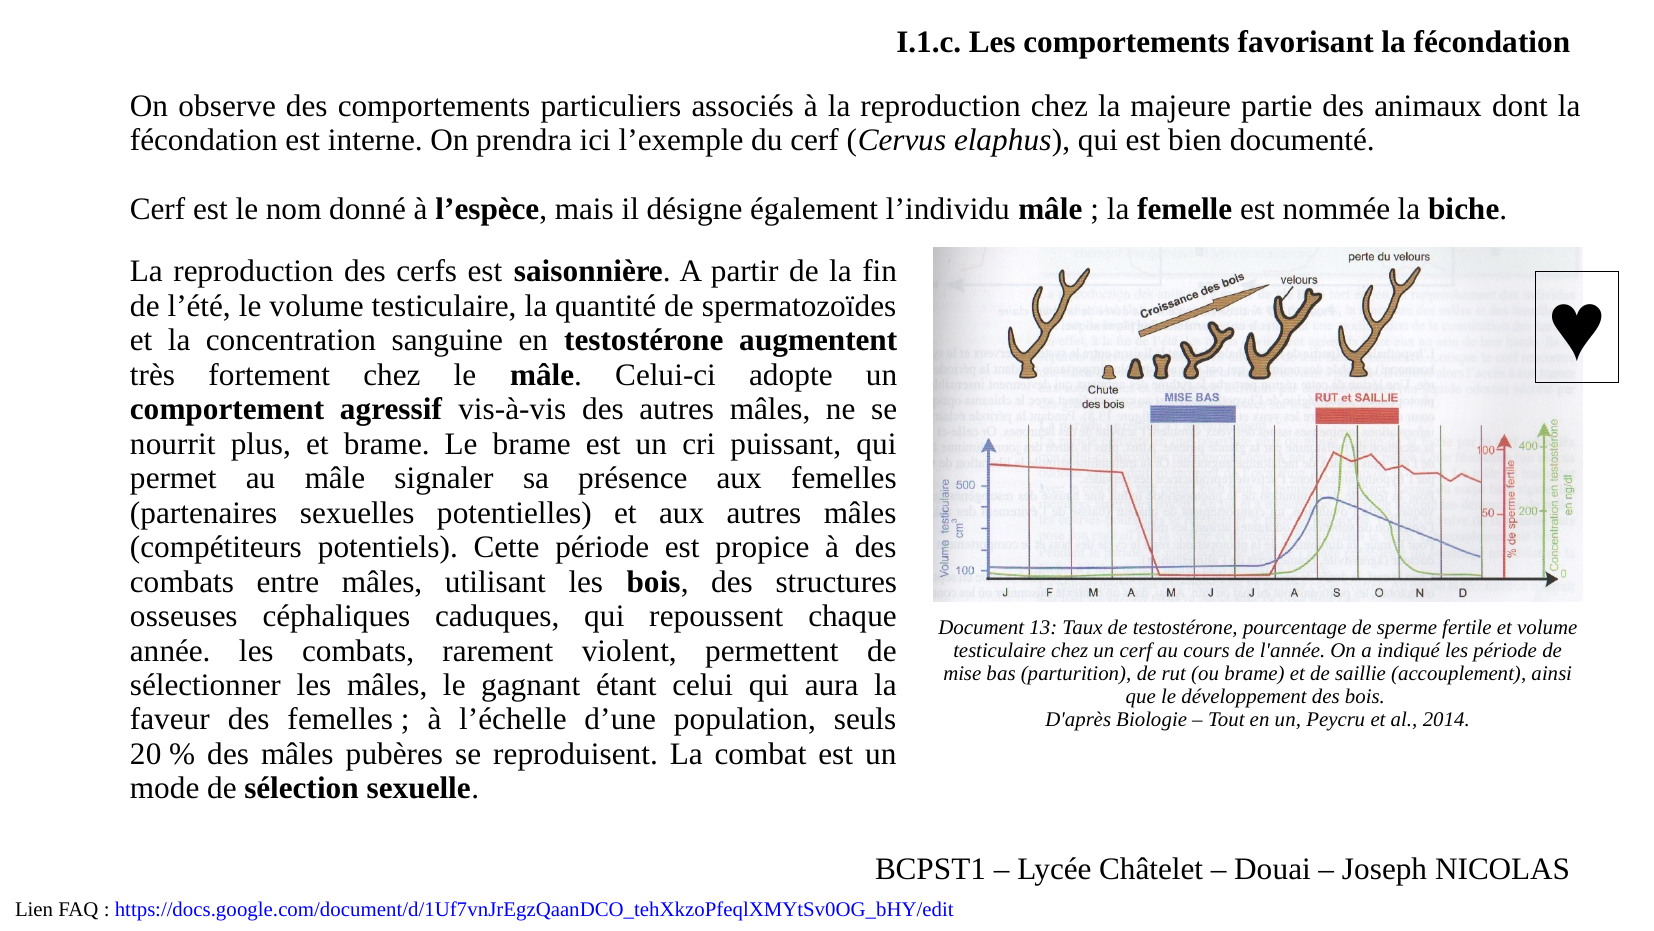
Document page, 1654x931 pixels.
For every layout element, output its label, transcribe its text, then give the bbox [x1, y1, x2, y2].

text_box La reproduction des cerfs est saisonnière. A partir de la fin de l’été, le volume testiculaire, la quantité de spermatozoïdes et la concentration sanguine en testostérone augmentent très fortement chez le mâle. Celui-ci adopte un comportement agressif vis-à-vis des autres mâles, ne se nourrit plus, et brame. Le brame est un cri puissant, qui permet au mâle signaler sa présence aux femelles (partenaires sexuelles potentielles) et aux autres mâles (compétiteurs potentiels). Cette période est propice à des combats entre mâles, utilisant les bois, des structures osseuses céphaliques caduques, qui repoussent chaque année. les combats, rarement violent, permettent de sélectionner les mâles, le gagnant étant celui qui aura la faveur des femelles ; à l’échelle d’une population, seuls 20 % des mâles pubères se reproduisent. La combat est un mode de sélection sexuelle. [129, 253, 898, 806]
text_box I.1.c. Les comportements favorisant la fécondation [401, 5, 1572, 78]
text_box BCPST1 – Lycée Châtelet – Douai – Joseph NICOLAS [637, 832, 1571, 905]
text_box On observe des comportements particuliers associés à la reproduction chez la majeure partie des animaux dont la fécondation est interne. On prendra ici l’exemple du cerf (Cervus elaphus), qui est bien documenté. Cerf est le nom donné à l’espèce, mais il désigne également l’individu mâle ; la femelle est nommée la biche. [129, 88, 1583, 237]
picture [933, 247, 1583, 602]
text_box Document 13: Taux de testostérone, pourcentage de sperme fertile et volume testiculaire chez un cerf au cours de l'année. On a indiqué les période de mise bas (parturition), de rut (ou brame) et de saillie (accouplement), ainsi que le développement des bois. D'après Biologie – Tout en un, Peycru et al., 2014. [933, 615, 1583, 731]
text_box Lien FAQ : https://docs.google.com/document/d/1Uf7vnJrEgzQaanDCO_tehXkzoPfeqlXMYtSv0OG_bHY/edit [0, 897, 993, 931]
text_box ♥ [1535, 271, 1619, 383]
